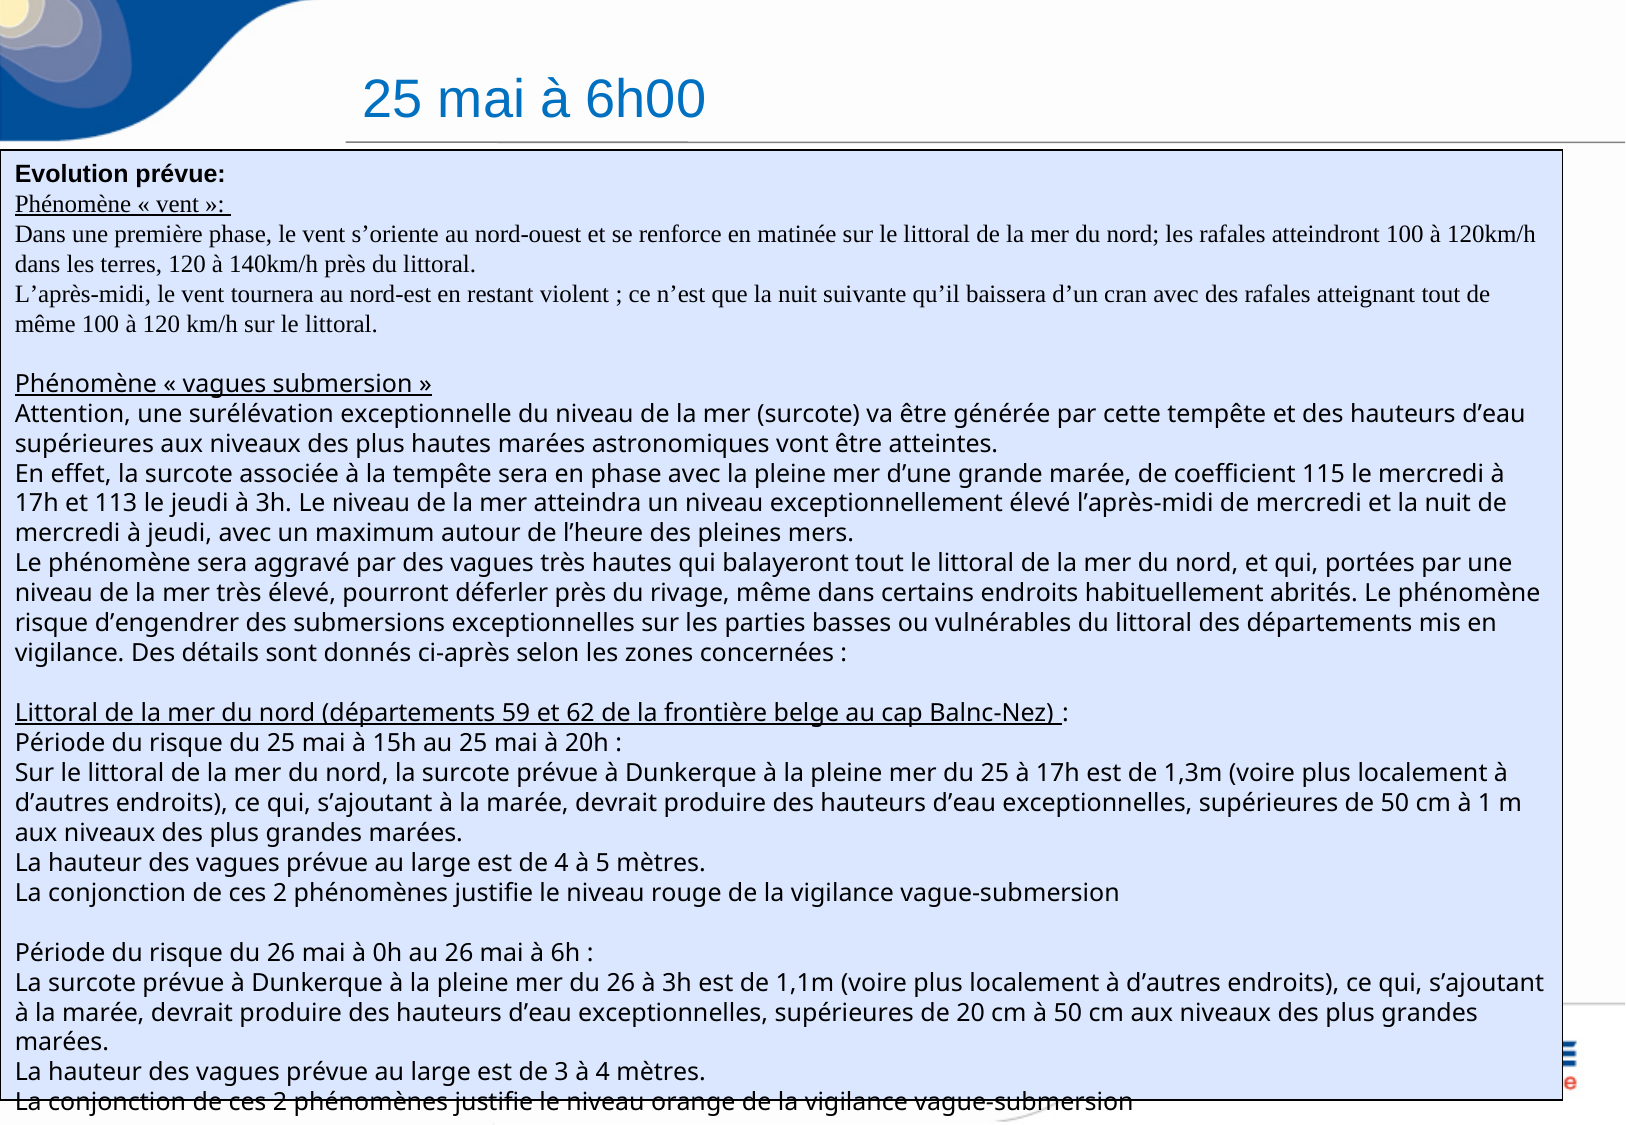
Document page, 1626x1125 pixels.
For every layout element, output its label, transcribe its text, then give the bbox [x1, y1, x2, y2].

picture [827, 1101, 834, 1108]
picture [101, 1101, 108, 1108]
picture [159, 1101, 166, 1108]
text_box Evolution prévue: Phénomène « vent »: Dans une première phase, le vent s’oriente au nord-ouest et se renforce en matinée sur le littoral de la mer du nord; les rafales atteindront 100 à 120km/h dans les terres, 120 à 140km/h près du littoral. L’après-midi, le vent tournera au nord-est en restant violent ; ce n’est que la nuit suivante qu’il baissera d’un cran avec des rafales atteignant tout de même 100 à 120 km/h sur le littoral. Phénomène « vagues submersion » Attention, une surélévation exceptionnelle du niveau de la mer (surcote) va être générée par cette tempête et des hauteurs d’eau supérieures aux niveaux des plus hautes marées astronomiques vont être atteintes. En effet, la surcote associée à la tempête sera en phase avec la pleine mer d’une grande marée, de coefficient 115 le mercredi à 17h et 113 le jeudi à 3h. Le niveau de la mer atteindra un niveau exceptionnellement élevé l’après-midi de mercredi et la nuit de mercredi à jeudi, avec un maximum autour de l’heure des pleines mers. Le phénomène sera aggravé par des vagues très hautes qui balayeront tout le littoral de la mer du nord, et qui, portées par une niveau de la mer très élevé, pourront déferler près du rivage, même dans certains endroits habituellement abrités. Le phénomène risque d’engendrer des submersions exceptionnelles sur les parties basses ou vulnérables du littoral des départements mis en vigilance. Des détails sont donnés ci-après selon les zones concernées : Littoral de la mer du nord (départements 59 et 62 de la frontière belge au cap Balnc-Nez) : Période du risque du 25 mai à 15h au 25 mai à 20h : Sur le littoral de la mer du nord, la surcote prévue à Dunkerque à la pleine mer du 25 à 17h est de 1,3m (voire plus localement à d’autres endroits), ce qui, s’ajoutant à la marée, devrait produire des hauteurs d’eau exceptionnelles, supérieures de 50 cm à 1 m aux niveaux des plus grandes marées. La hauteur des vagues prévue au large est de 4 à 5 mètres. La conjonction de ces 2 phénomènes justifie le niveau rouge de la vigilance vague-submersion Période du risque du 26 mai à 0h au 26 mai à 6h : La surcote prévue à Dunkerque à la pleine mer du 26 à 3h est de 1,1m (voire plus localement à d’autres endroits), ce qui, s’ajoutant à la marée, devrait produire des hauteurs d’eau exceptionnelles, supérieures de 20 cm à 50 cm aux niveaux des plus grandes marées. La hauteur des vagues prévue au large est de 3 à 4 mètres. La conjonction de ces 2 phénomènes justifie le niveau orange de la vigilance vague-submersion [0, 149, 1563, 1101]
picture [1107, 1101, 1114, 1108]
picture [1009, 1101, 1016, 1108]
picture [64, 1101, 71, 1108]
picture [297, 1101, 305, 1108]
picture [945, 1101, 952, 1108]
picture [960, 1101, 967, 1108]
picture [1025, 1101, 1033, 1108]
picture [196, 1101, 203, 1108]
picture [745, 1101, 752, 1108]
title 25 mai à 6h00 [347, 64, 1493, 139]
picture [655, 1101, 662, 1108]
picture [633, 1101, 640, 1108]
picture [0, 0, 1626, 1125]
picture [710, 1101, 717, 1108]
picture [465, 1101, 472, 1108]
picture [358, 1101, 365, 1108]
